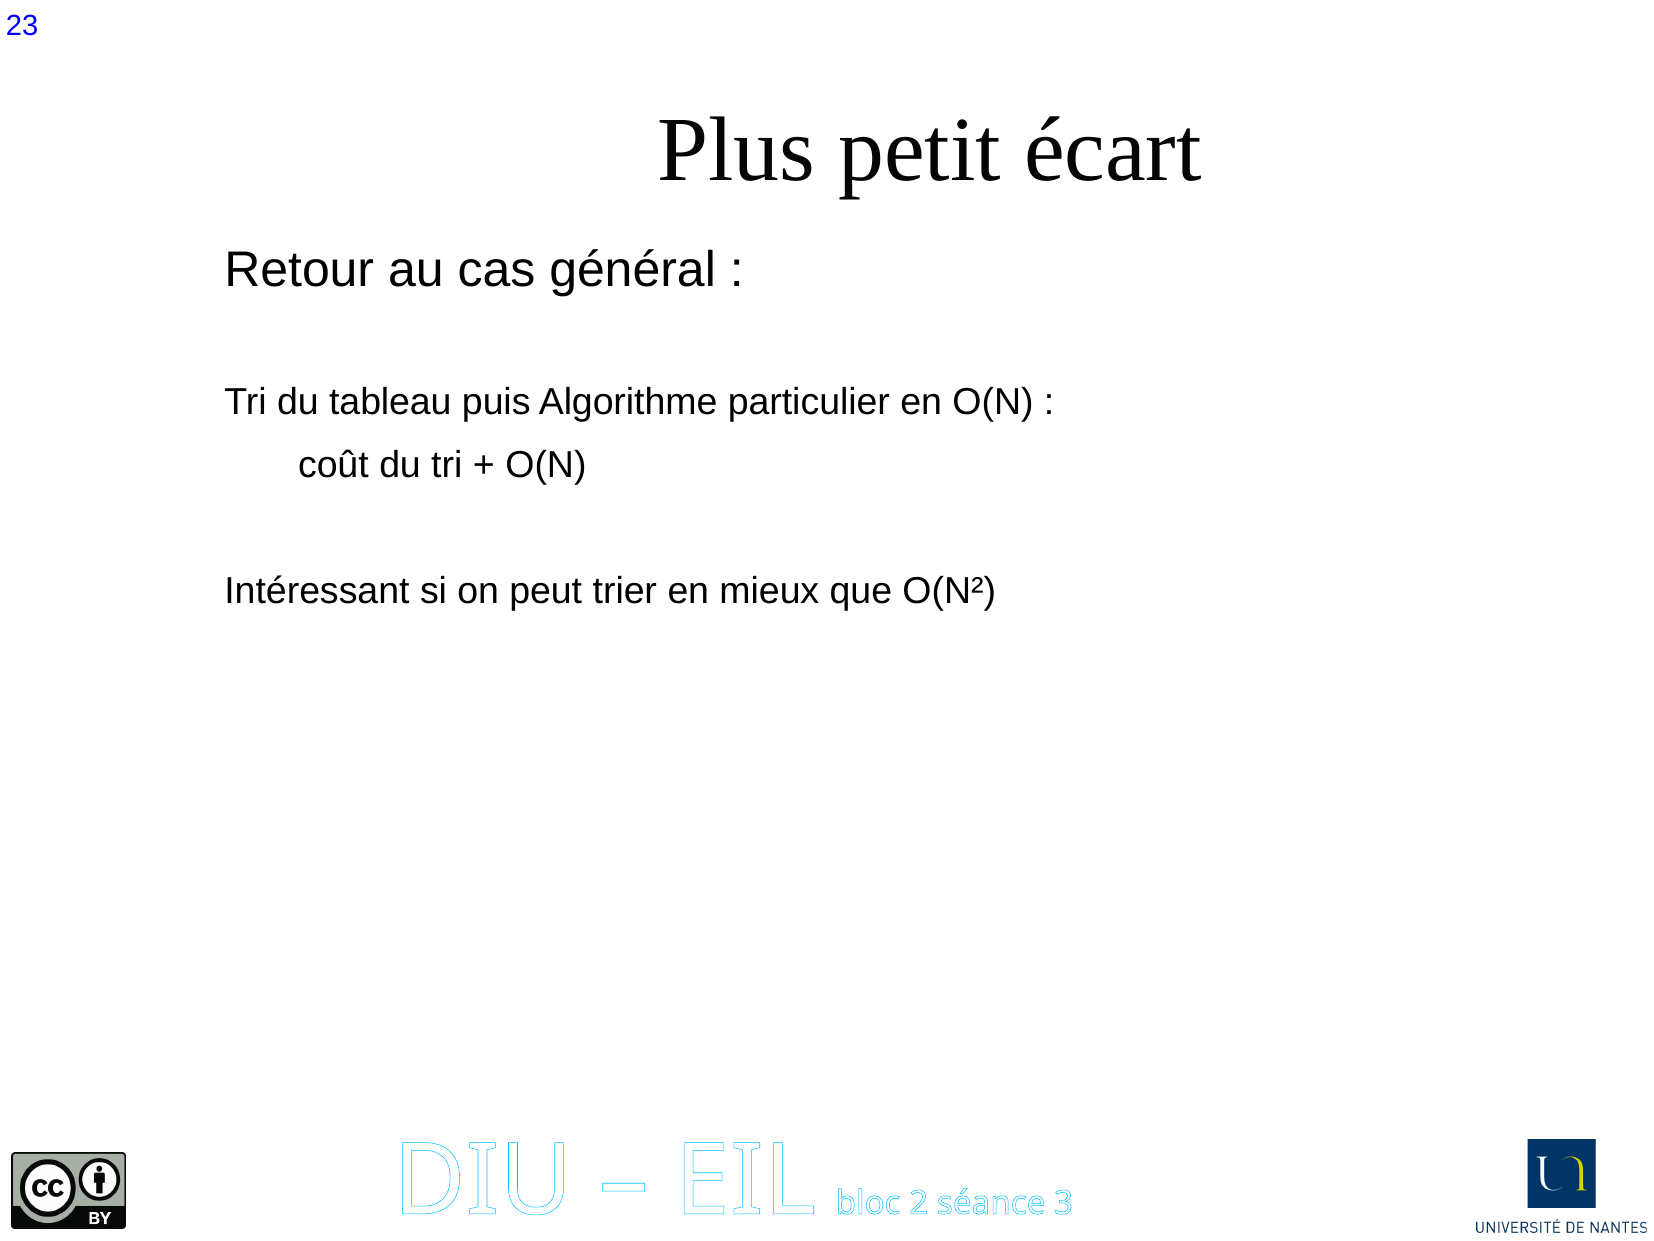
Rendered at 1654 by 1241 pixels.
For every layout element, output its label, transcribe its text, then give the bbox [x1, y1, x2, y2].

picture [858, 1188, 863, 1215]
picture [838, 1188, 855, 1215]
picture [508, 1142, 564, 1216]
picture [11, 1152, 126, 1229]
picture [469, 1142, 496, 1215]
picture [938, 1195, 952, 1215]
picture [910, 1189, 927, 1215]
picture [1012, 1195, 1026, 1215]
picture [602, 1182, 645, 1192]
picture [773, 1142, 815, 1215]
picture [1055, 1189, 1072, 1215]
picture [1028, 1195, 1045, 1215]
picture [886, 1195, 900, 1215]
picture [866, 1195, 884, 1215]
picture [683, 1142, 725, 1215]
title Plus petit écart [265, 47, 1595, 252]
picture [972, 1195, 988, 1215]
picture [402, 1142, 460, 1215]
picture [954, 1188, 971, 1215]
picture [1476, 1139, 1647, 1233]
text_box Retour au cas général : Tri du tableau puis Algorithme particulier en O(N) : coût du tri + O(N) Intéressant si on peut trier en mieux que O(N²) [224, 213, 1501, 895]
picture [992, 1195, 1009, 1215]
picture [733, 1142, 761, 1215]
